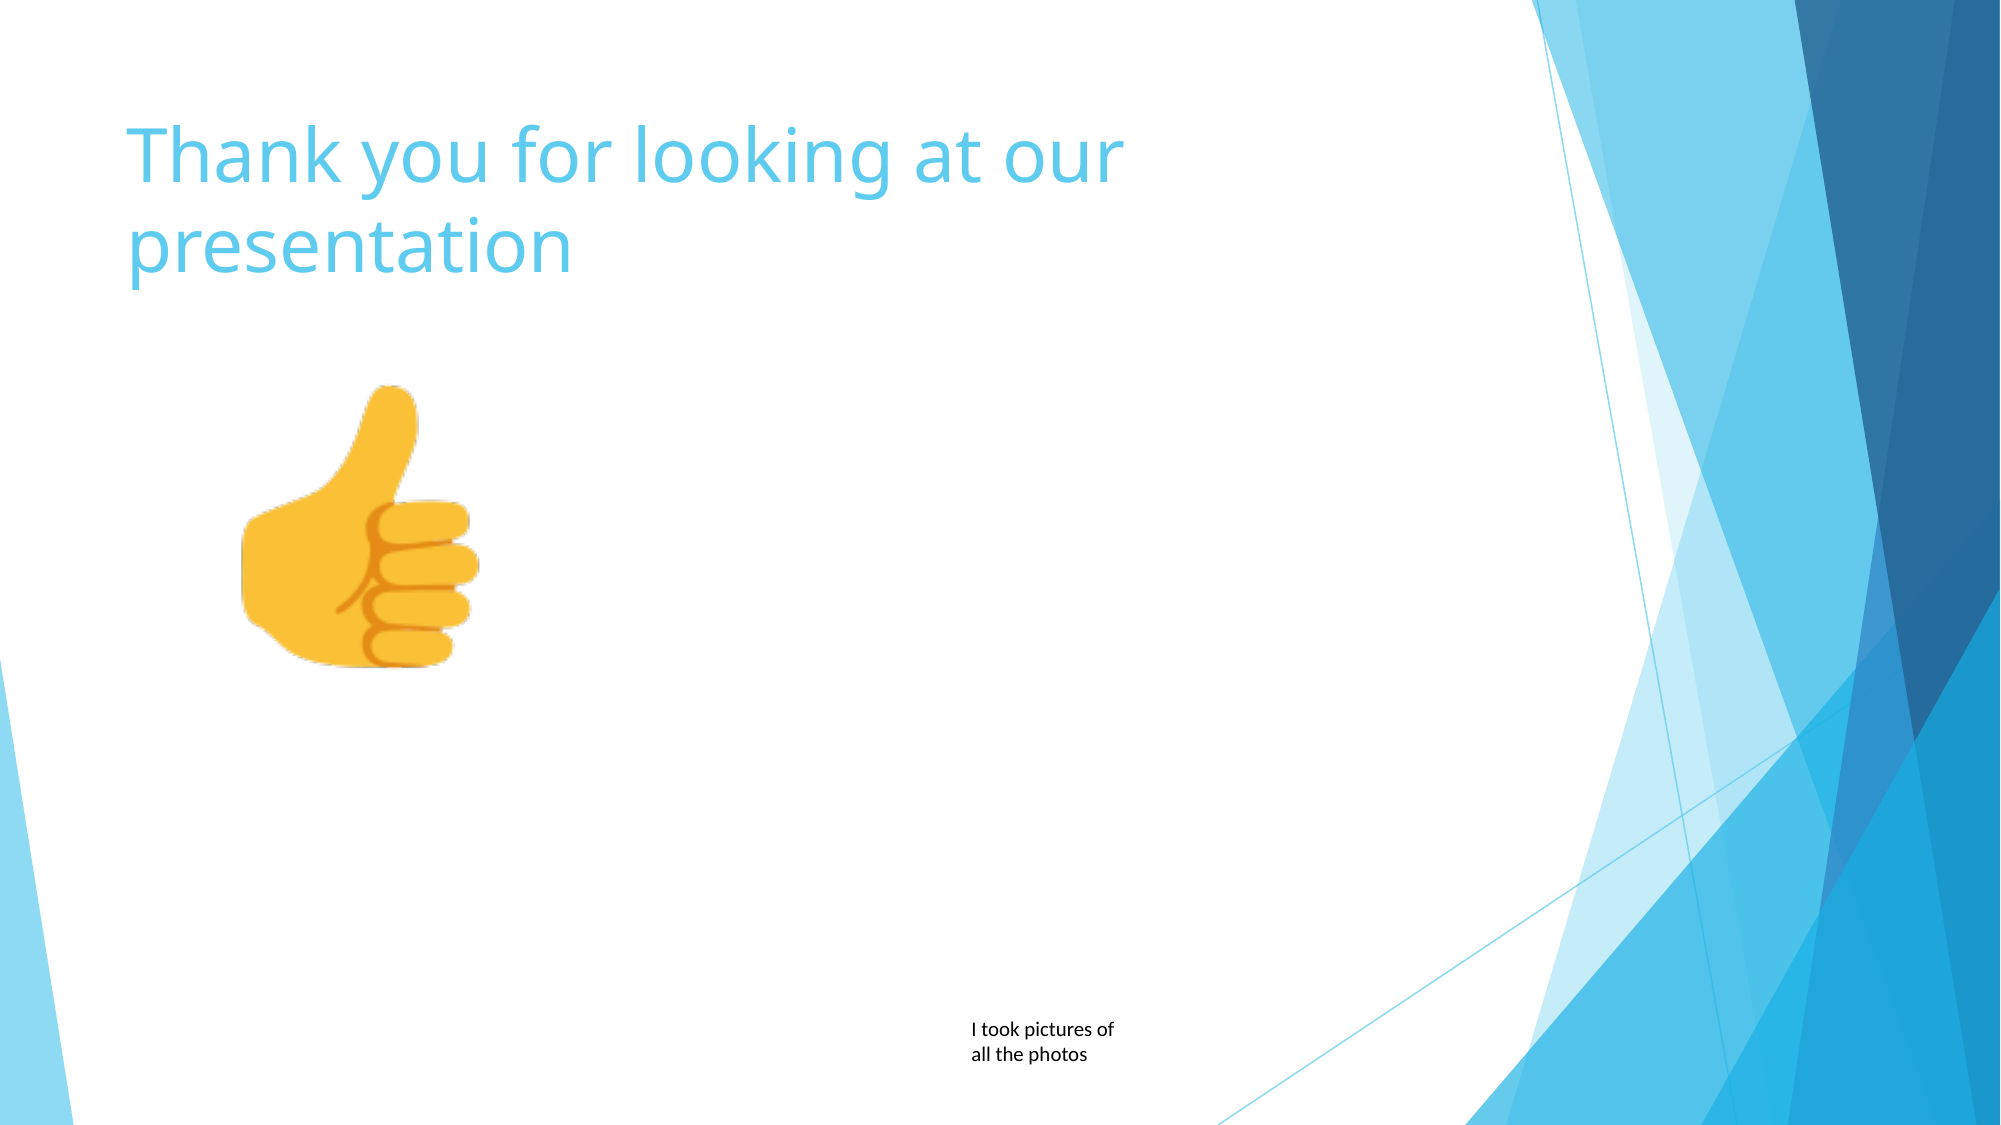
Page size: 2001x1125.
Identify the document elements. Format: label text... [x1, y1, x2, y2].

text_box I took pictures of all the photos [956, 1008, 1151, 1075]
picture [216, 382, 506, 673]
title Thank you for looking at our presentation [111, 99, 1522, 317]
